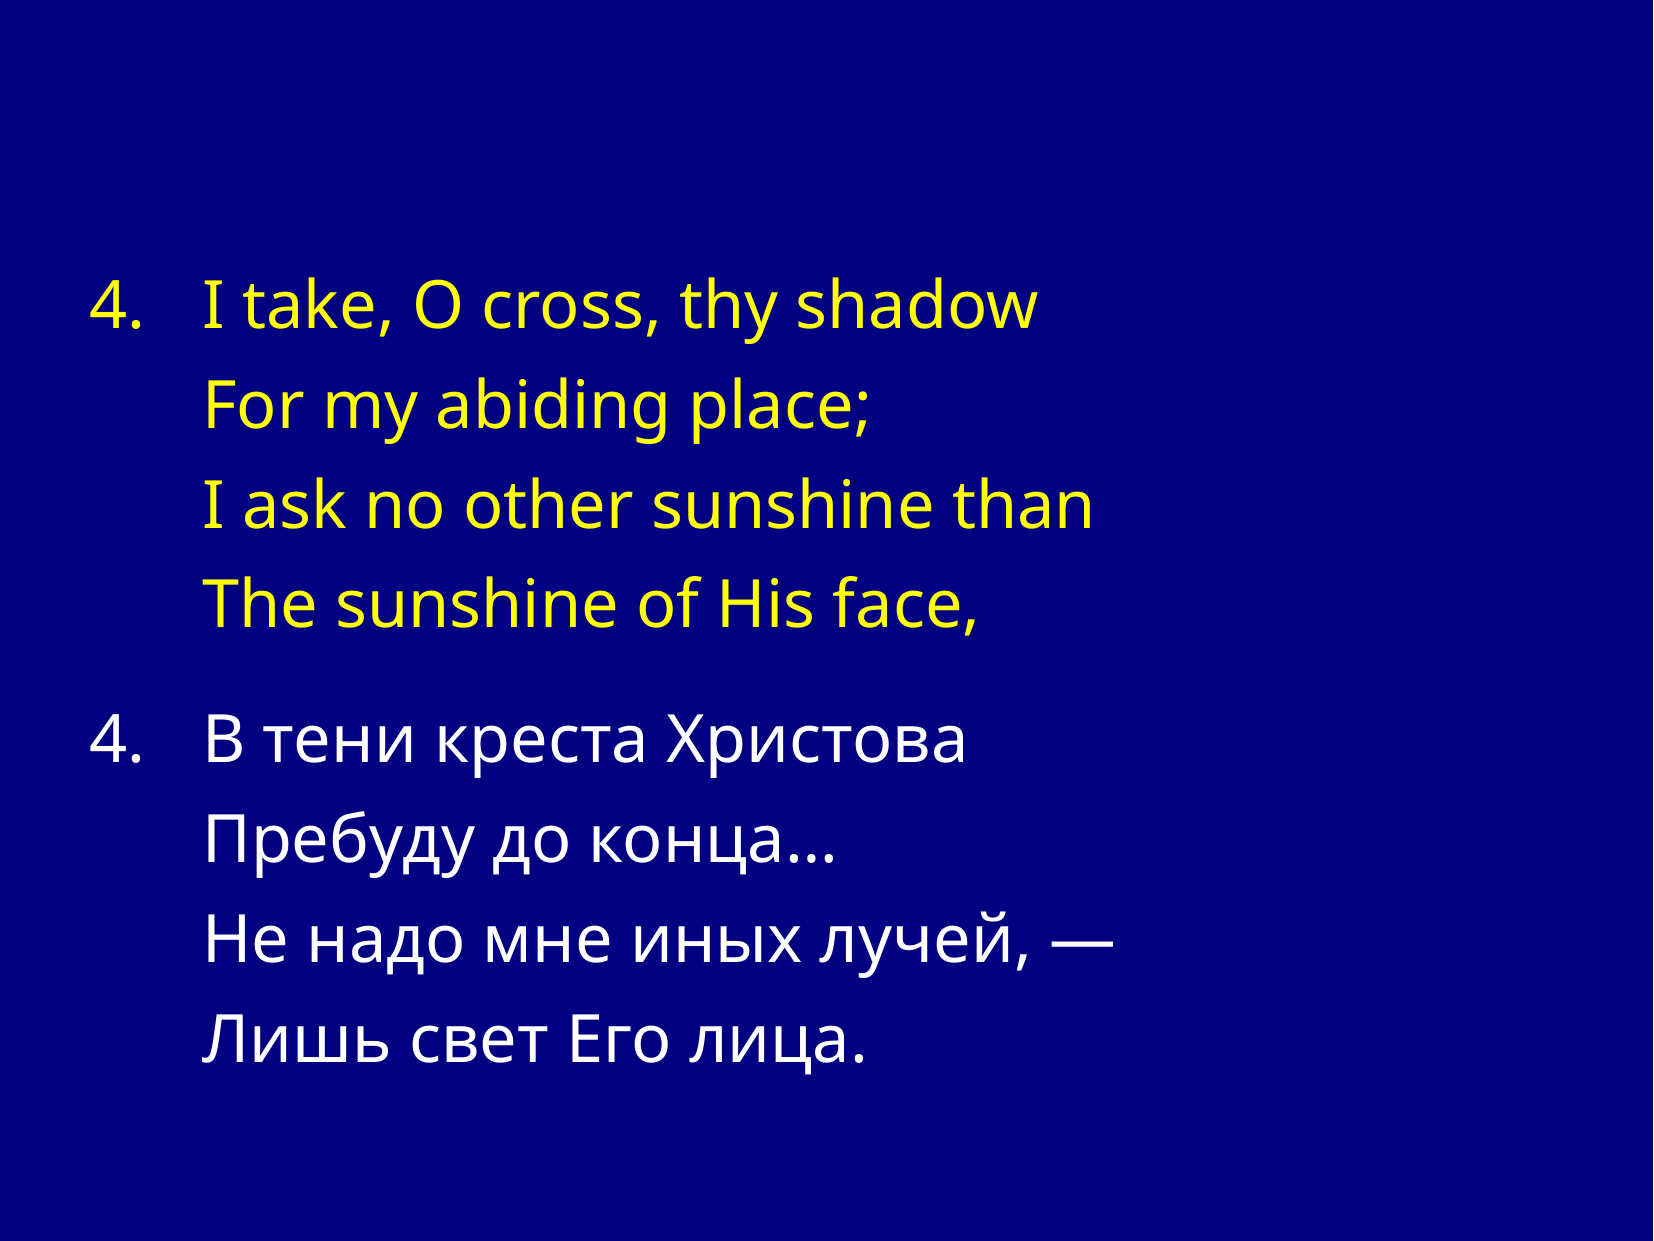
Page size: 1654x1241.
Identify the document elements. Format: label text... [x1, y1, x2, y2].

text_box 4. В тени креста Христова Пребуду до конца… Не надо мне иных лучей, — Лишь свет Его лица. [75, 675, 1576, 1163]
text_box 4. I take, O cross, thy shadow For my abiding place; I ask no other sunshine than The sunshine of His face, [75, 150, 1576, 638]
